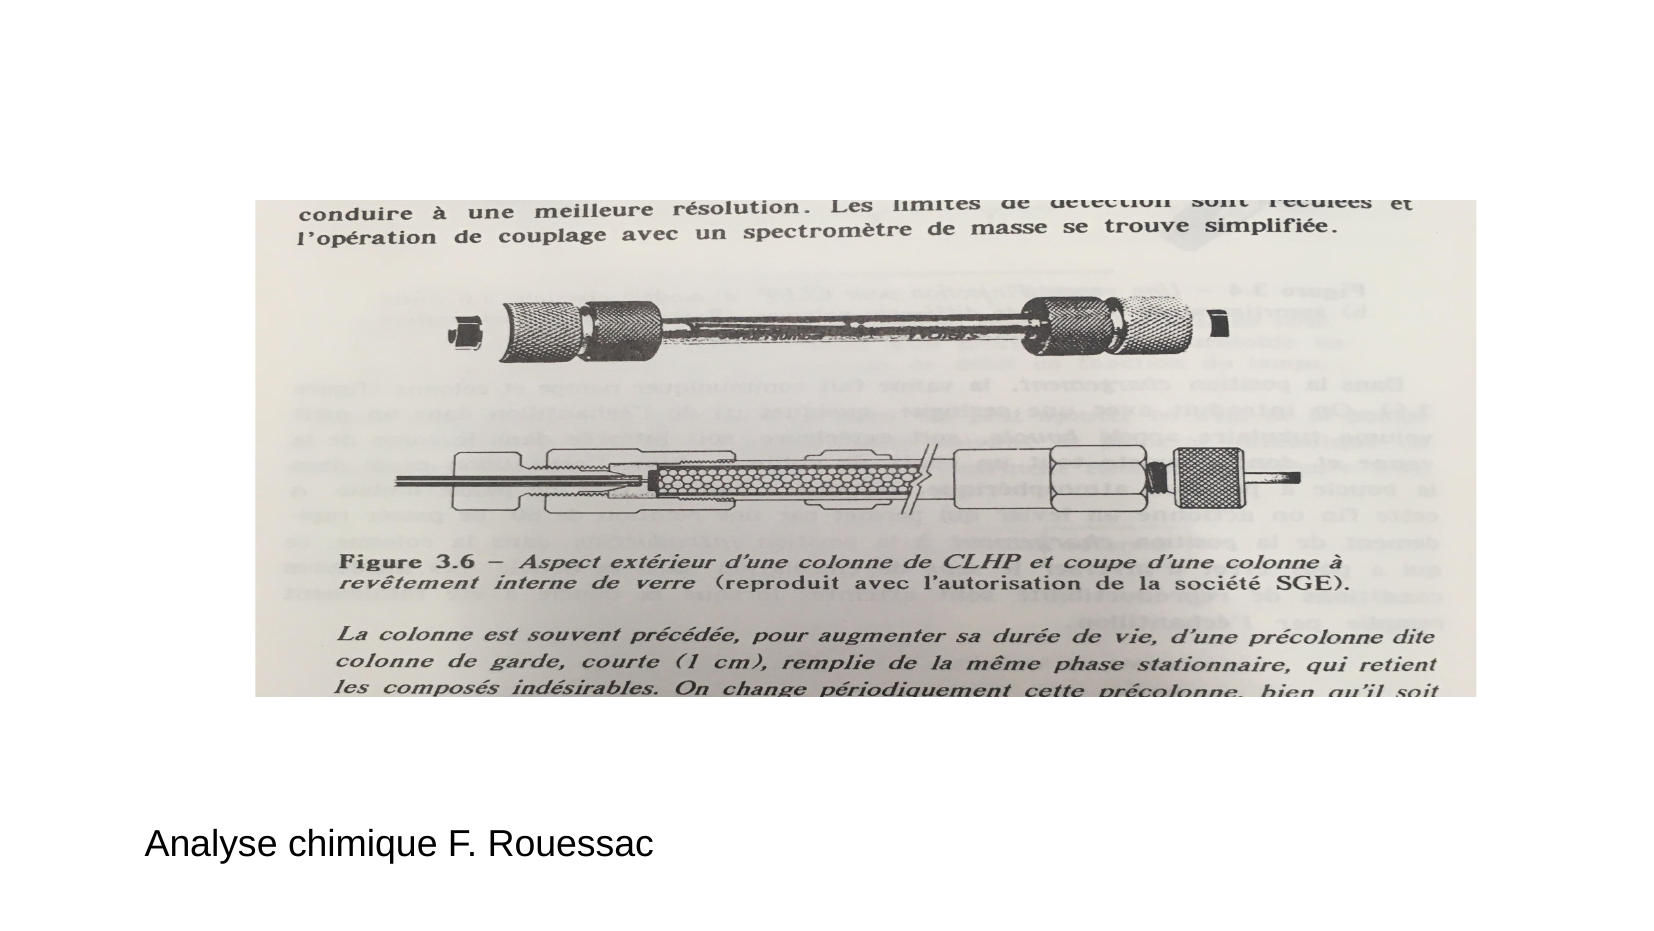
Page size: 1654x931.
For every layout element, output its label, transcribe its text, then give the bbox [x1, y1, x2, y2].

text_box Analyse chimique F. Rouessac [129, 815, 863, 914]
picture [255, 200, 1477, 697]
